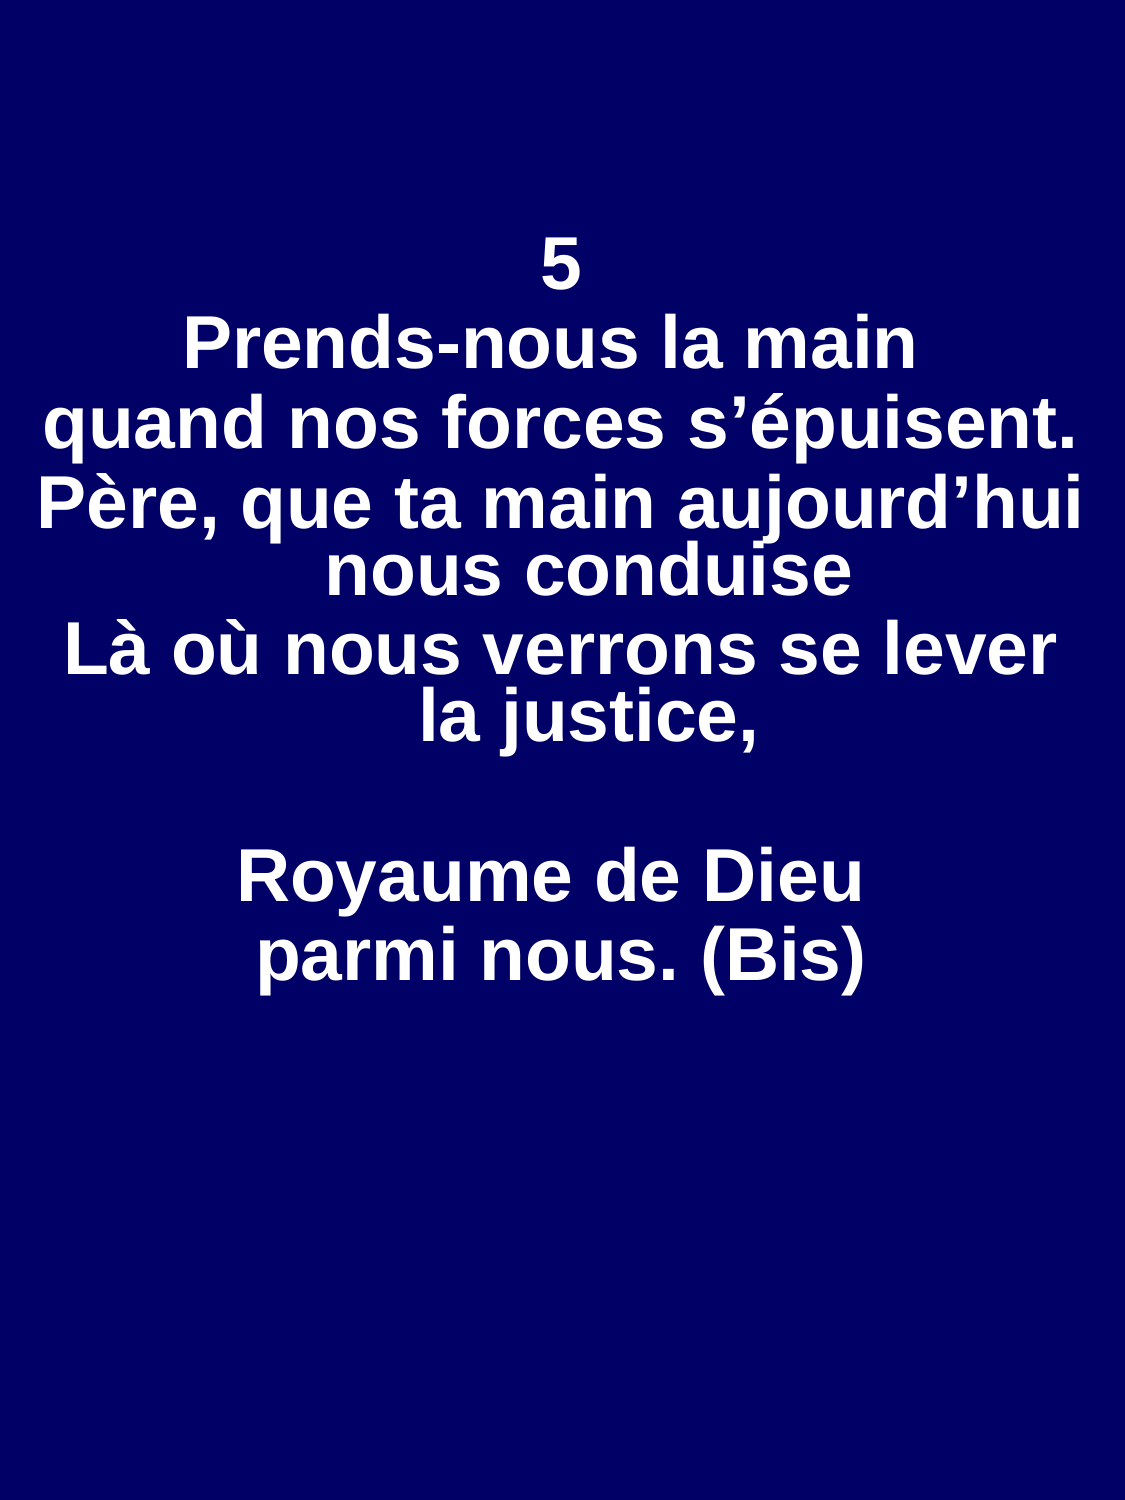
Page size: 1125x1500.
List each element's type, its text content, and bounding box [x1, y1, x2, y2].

text_box 5 Prends-nous la main quand nos forces s’épuisent. Père, que ta main aujourd’hui nous conduise Là où nous verrons se lever la justice, Royaume de Dieu parmi nous. (Bis) [11, 35, 1111, 1441]
